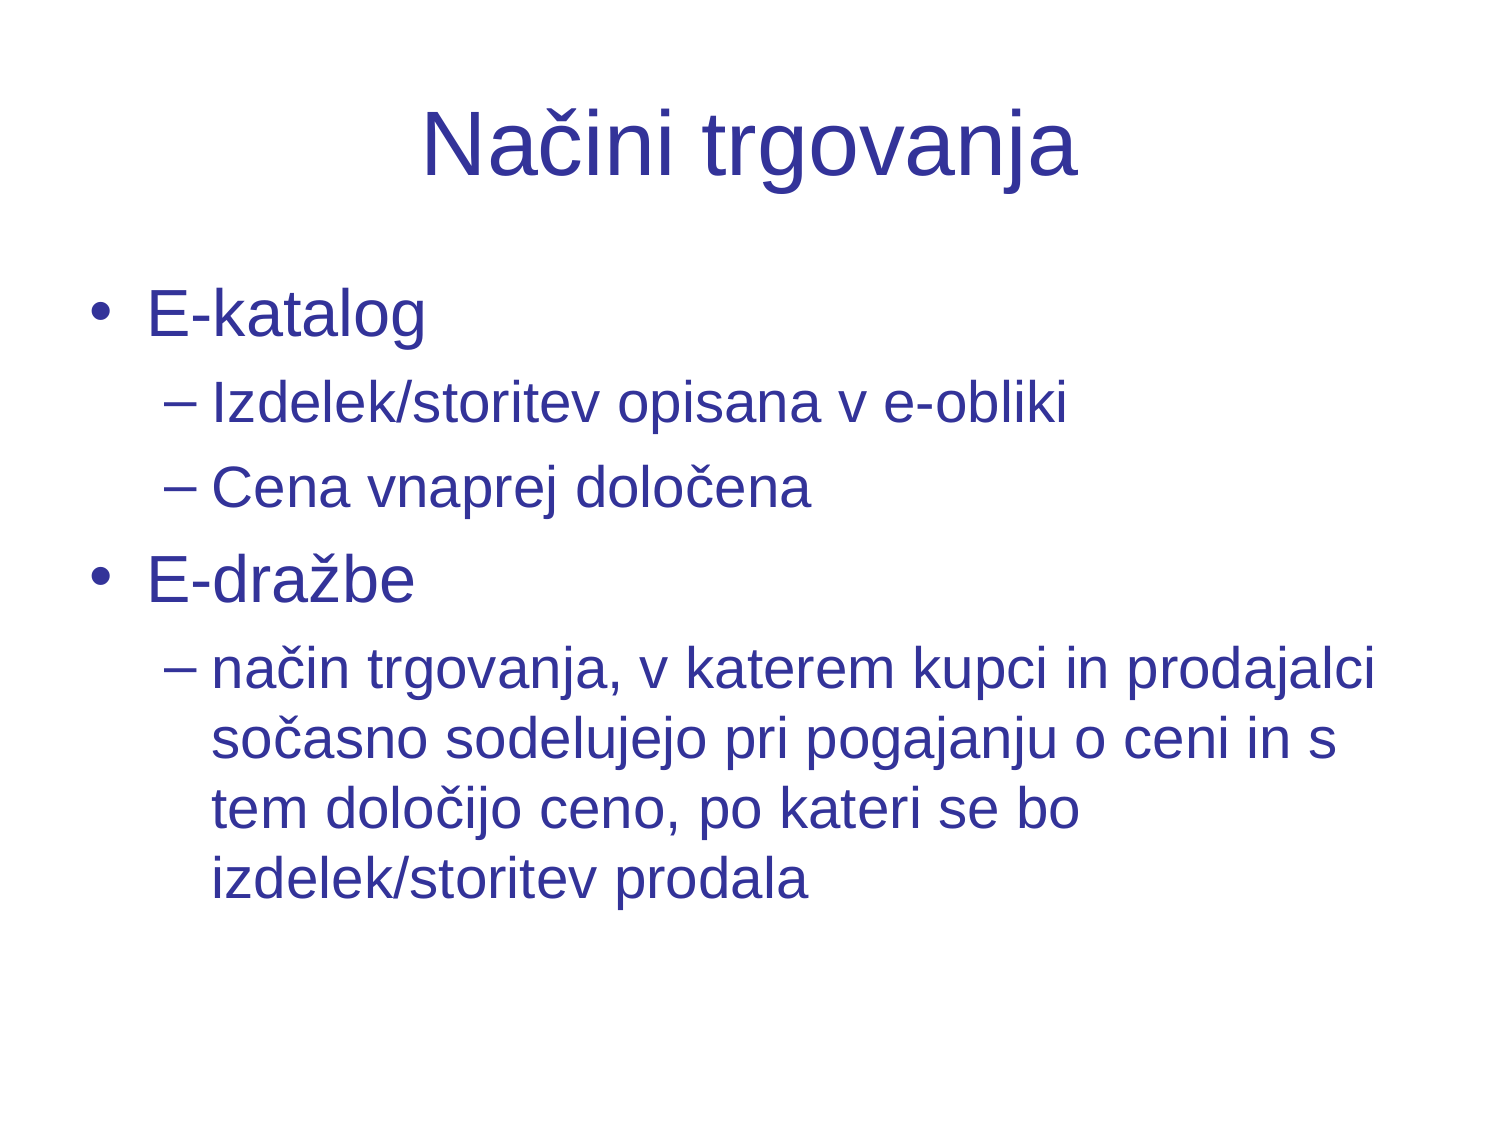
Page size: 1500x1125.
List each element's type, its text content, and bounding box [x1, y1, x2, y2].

list E-katalog Izdelek/storitev opisana v e-obliki Cena vnaprej določena E-dražbe način trgovanja, v katerem kupci in prodajalci sočasno sodelujejo pri pogajanju o ceni in s tem določijo ceno, po kateri se bo izdelek/storitev prodala [75, 262, 1426, 1015]
title Načini trgovanja [75, 45, 1426, 233]
